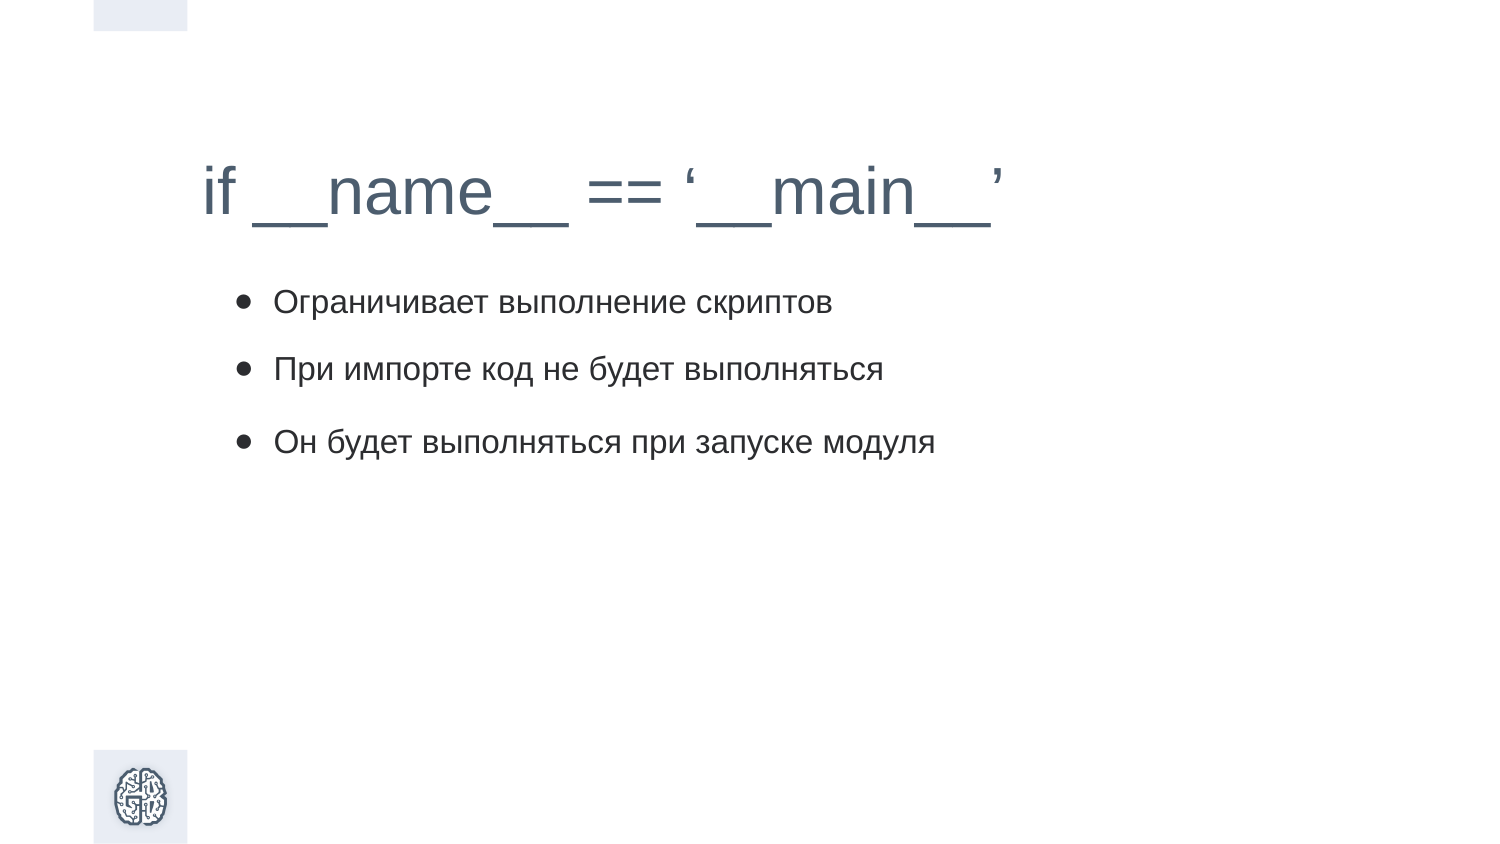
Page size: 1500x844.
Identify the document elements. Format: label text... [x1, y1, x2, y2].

text_box Ограничивает выполнение скриптов [187, 259, 1312, 322]
text_box Он будет выполняться при запуске модуля [187, 394, 1313, 467]
picture [106, 760, 175, 834]
text_box if __name__ == ‘__main__’ [187, 93, 1312, 259]
text_box При импорте код не будет выполняться [187, 321, 1313, 394]
